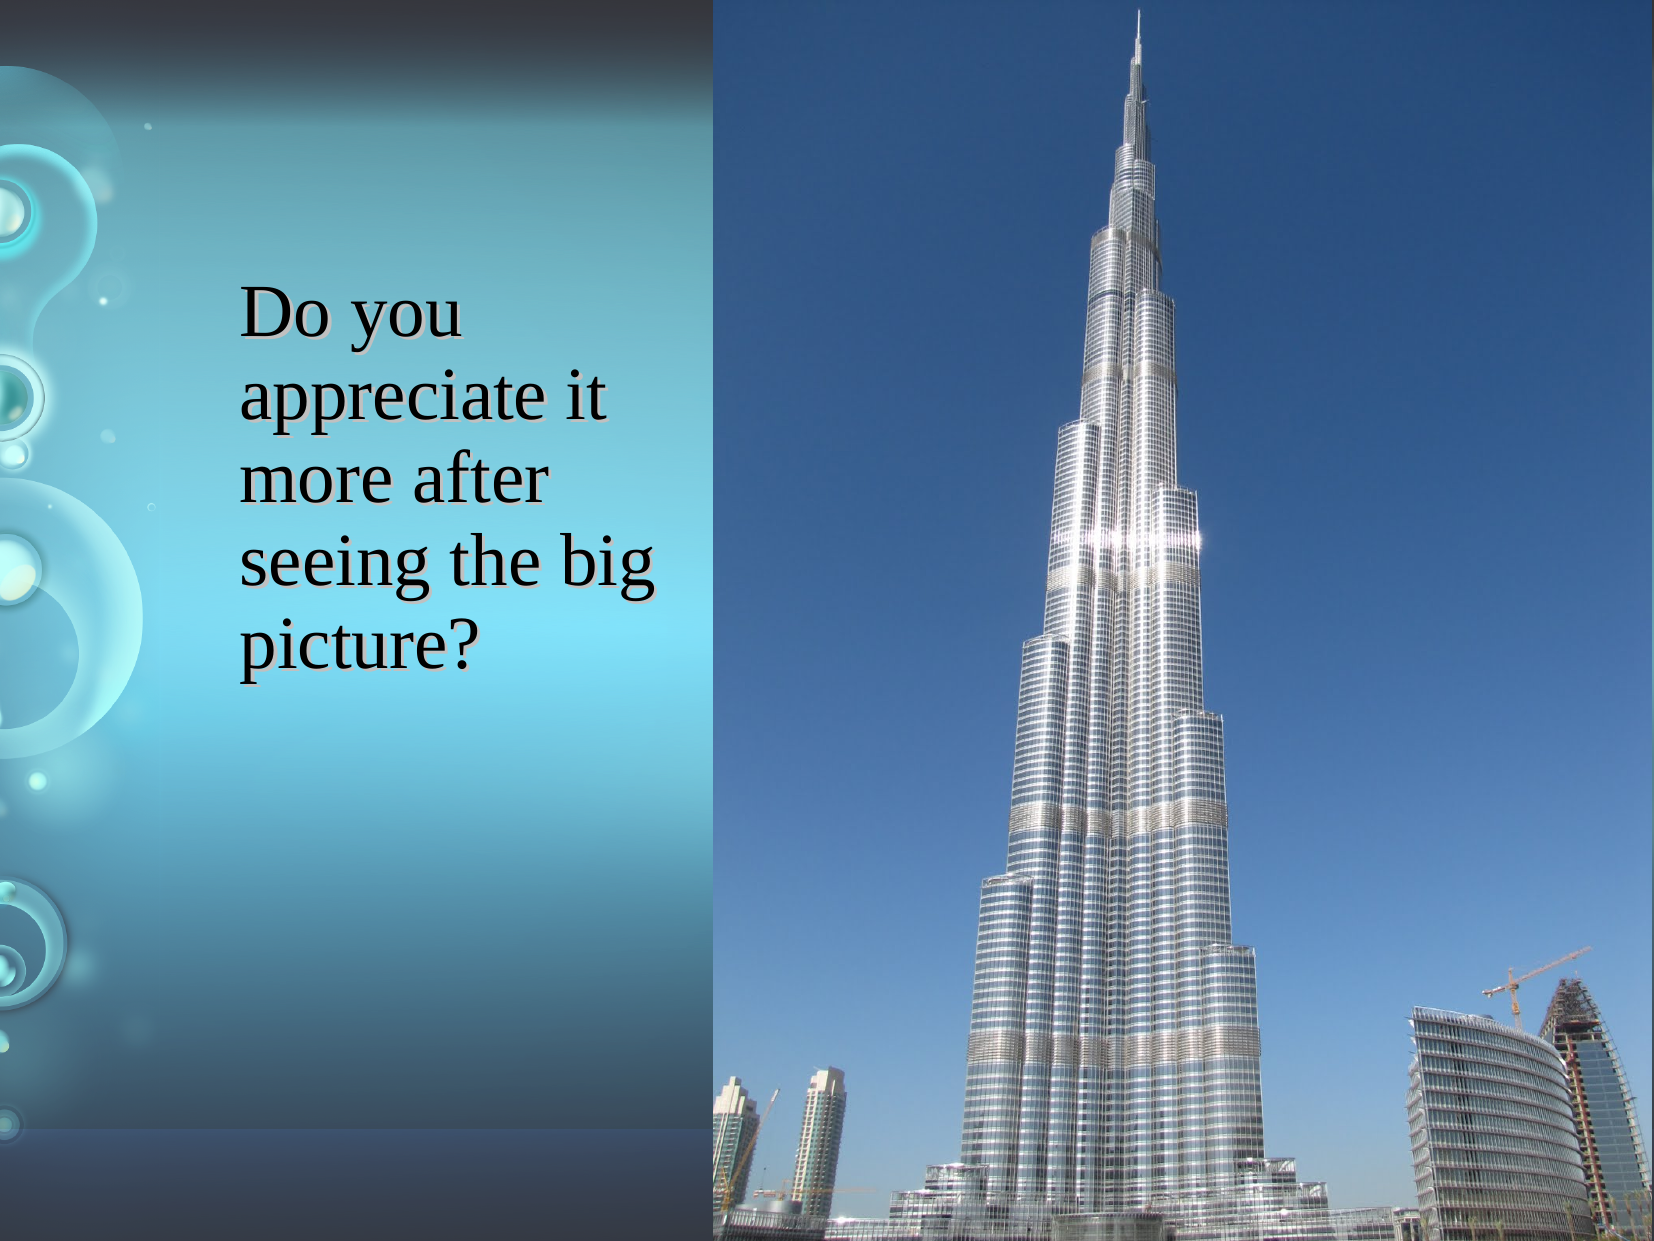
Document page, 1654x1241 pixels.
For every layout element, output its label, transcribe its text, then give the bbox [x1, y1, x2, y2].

text_box Do you appreciate it more after seeing the big picture? [225, 262, 676, 693]
picture [713, 0, 1652, 1241]
